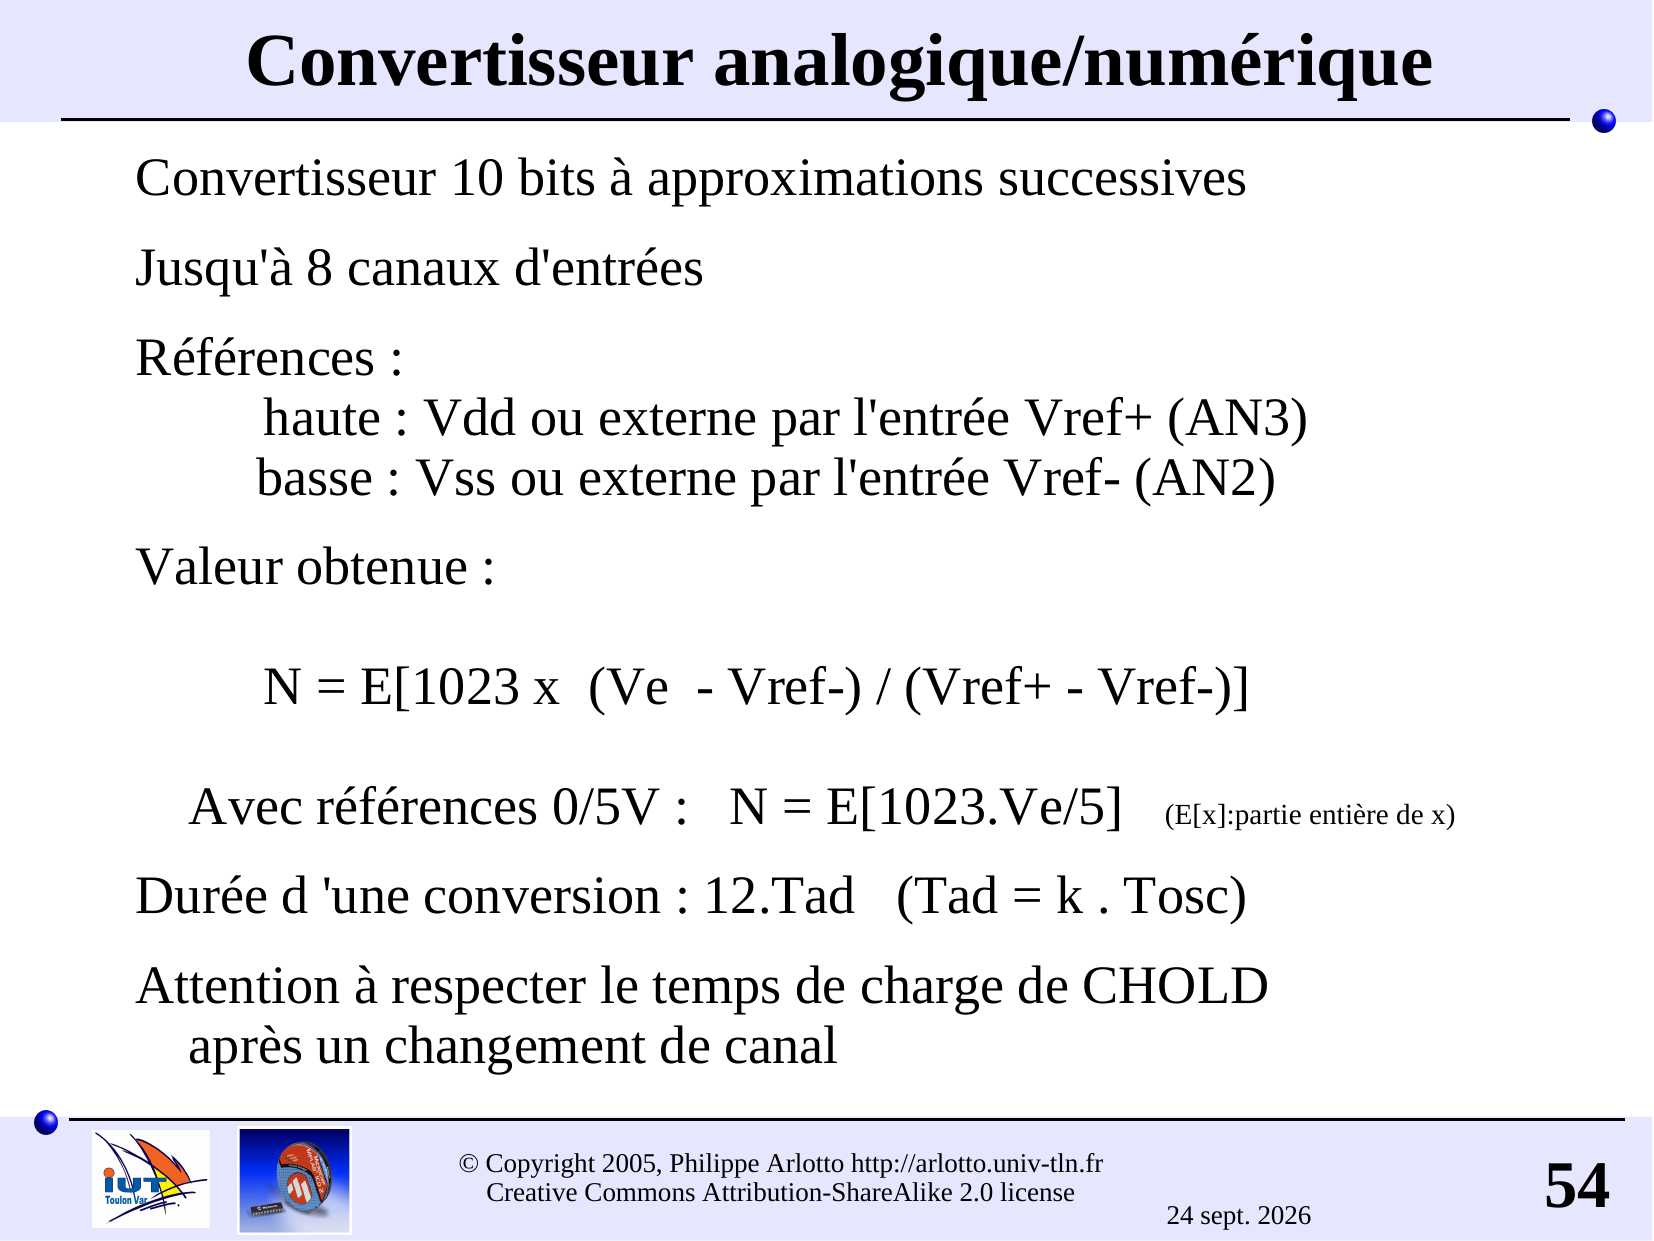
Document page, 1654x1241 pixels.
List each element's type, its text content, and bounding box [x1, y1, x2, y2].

picture [237, 1211, 352, 1235]
list Convertisseur 10 bits à approximations successives Jusqu'à 8 canaux d'entrées Références : haute : Vdd ou externe par l'entrée Vref+ (AN3) basse : Vss ou externe par l'entrée Vref- (AN2) Valeur obtenue : N = E[1023 x (Ve - Vref-) / (Vref+ - Vref-)] Avec références 0/5V : N = E[1023.Ve/5] (E[x]:partie entière de x) Durée d 'une conversion : 12.Tad (Tad = k . Tosc) Attention à respecter le temps de charge de CHOLD après un changement de canal [118, 147, 1530, 1211]
title Convertisseur analogique/numérique [95, 14, 1585, 107]
